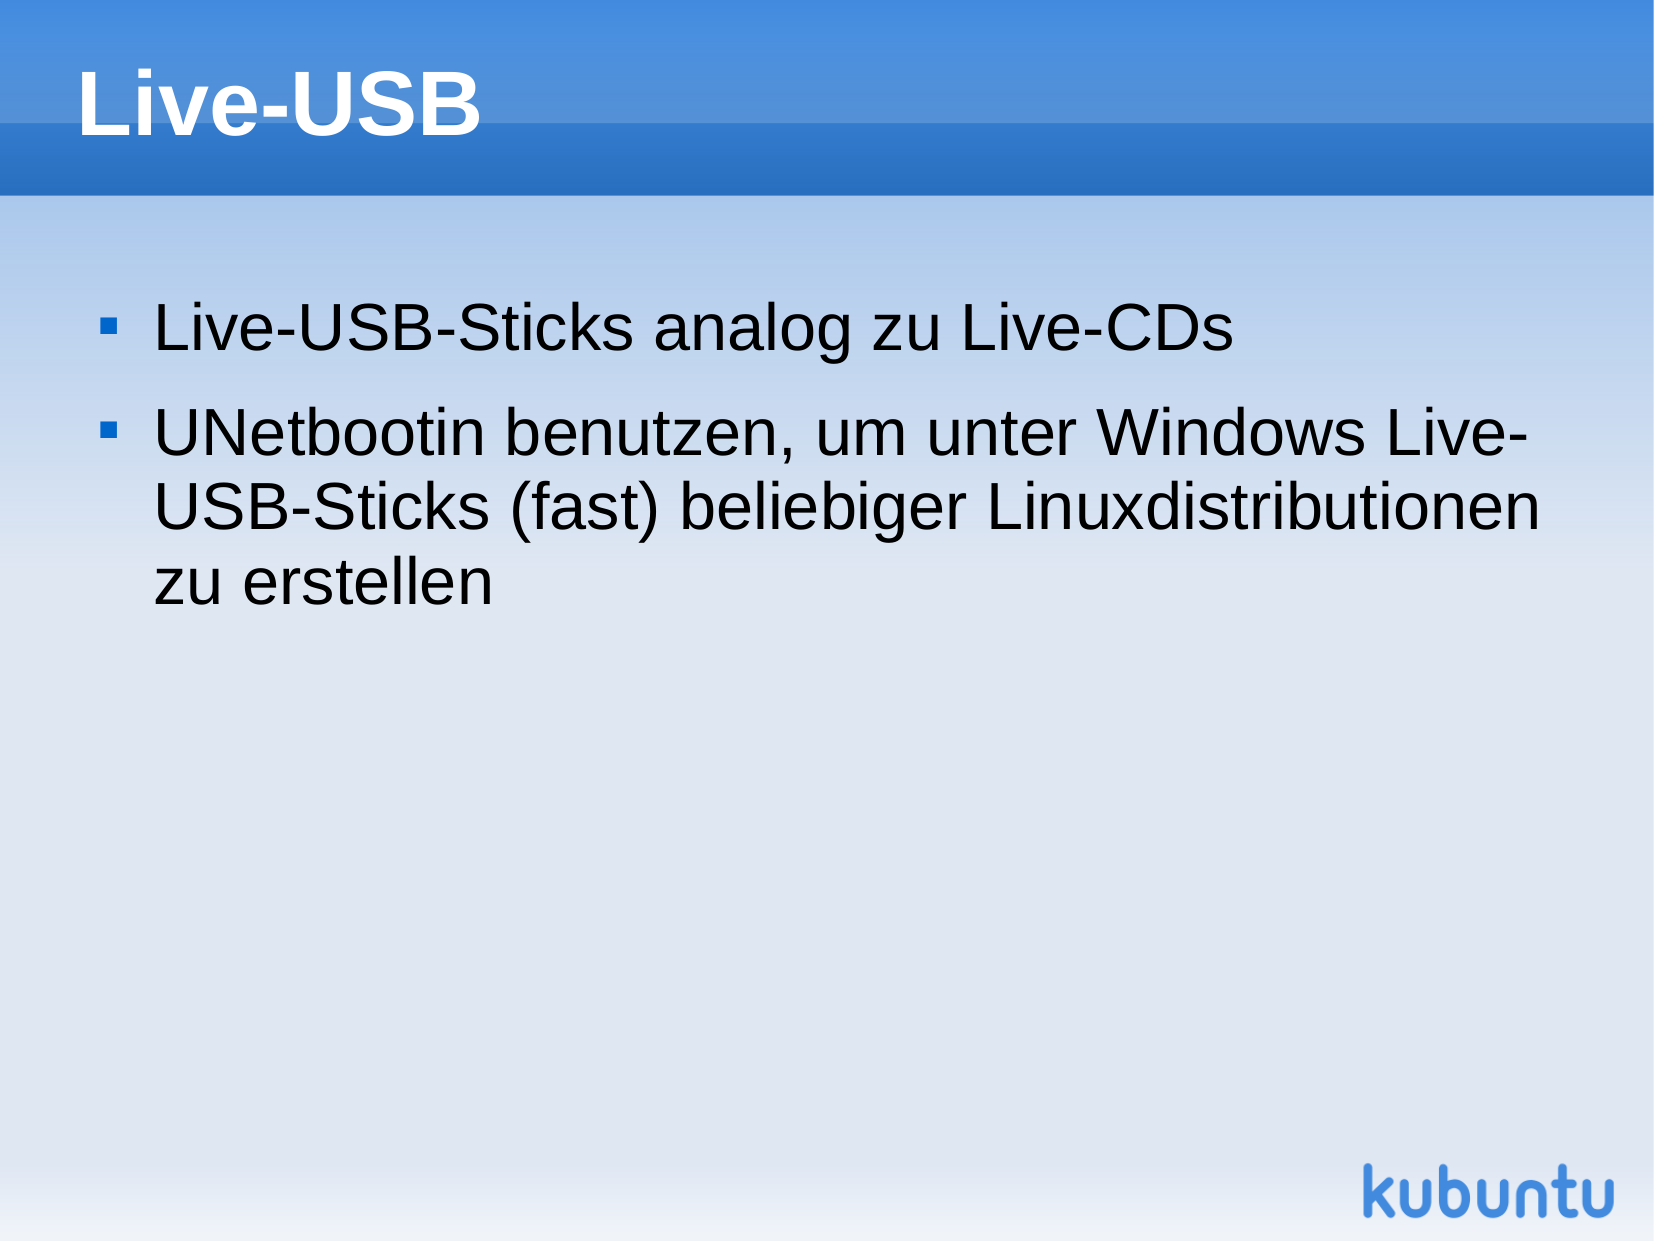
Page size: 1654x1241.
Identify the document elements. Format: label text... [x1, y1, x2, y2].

title Live-USB [76, 7, 1565, 200]
list Live-USB-Sticks analog zu Live-CDs UNetbootin benutzen, um unter Windows Live-USB-Sticks (fast) beliebiger Linuxdistributionen zu erstellen [82, 290, 1571, 1094]
picture [0, 0, 1654, 1241]
